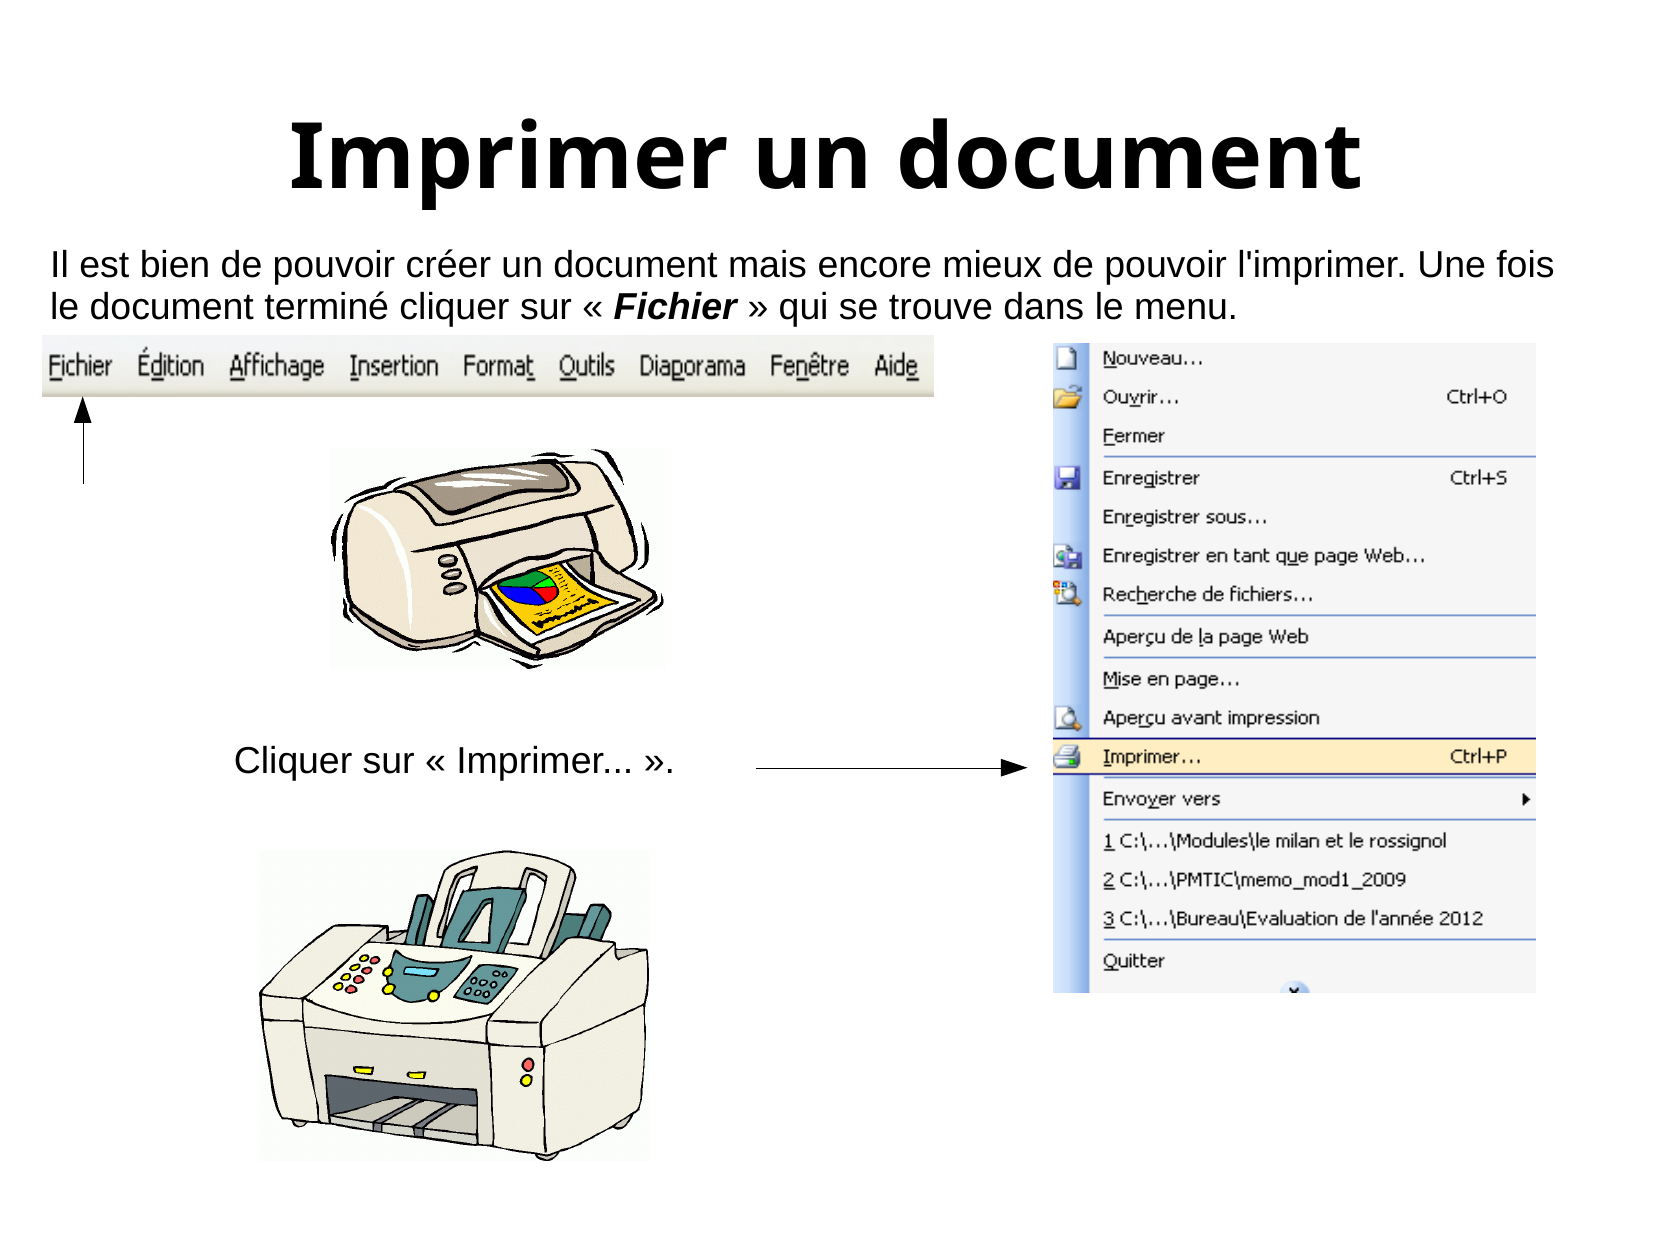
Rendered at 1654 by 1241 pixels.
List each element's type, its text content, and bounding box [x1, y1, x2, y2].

picture [330, 448, 666, 669]
text_box Cliquer sur « Imprimer... ». [106, 732, 804, 790]
picture [1053, 343, 1536, 993]
text_box Il est bien de pouvoir créer un document mais encore mieux de pouvoir l'imprimer. Une fois le document terminé cliquer sur « Fichier » qui se trouve dans le menu. [35, 236, 1607, 337]
title Imprimer un document [82, 49, 1571, 236]
picture [259, 850, 649, 1161]
picture [42, 335, 934, 397]
